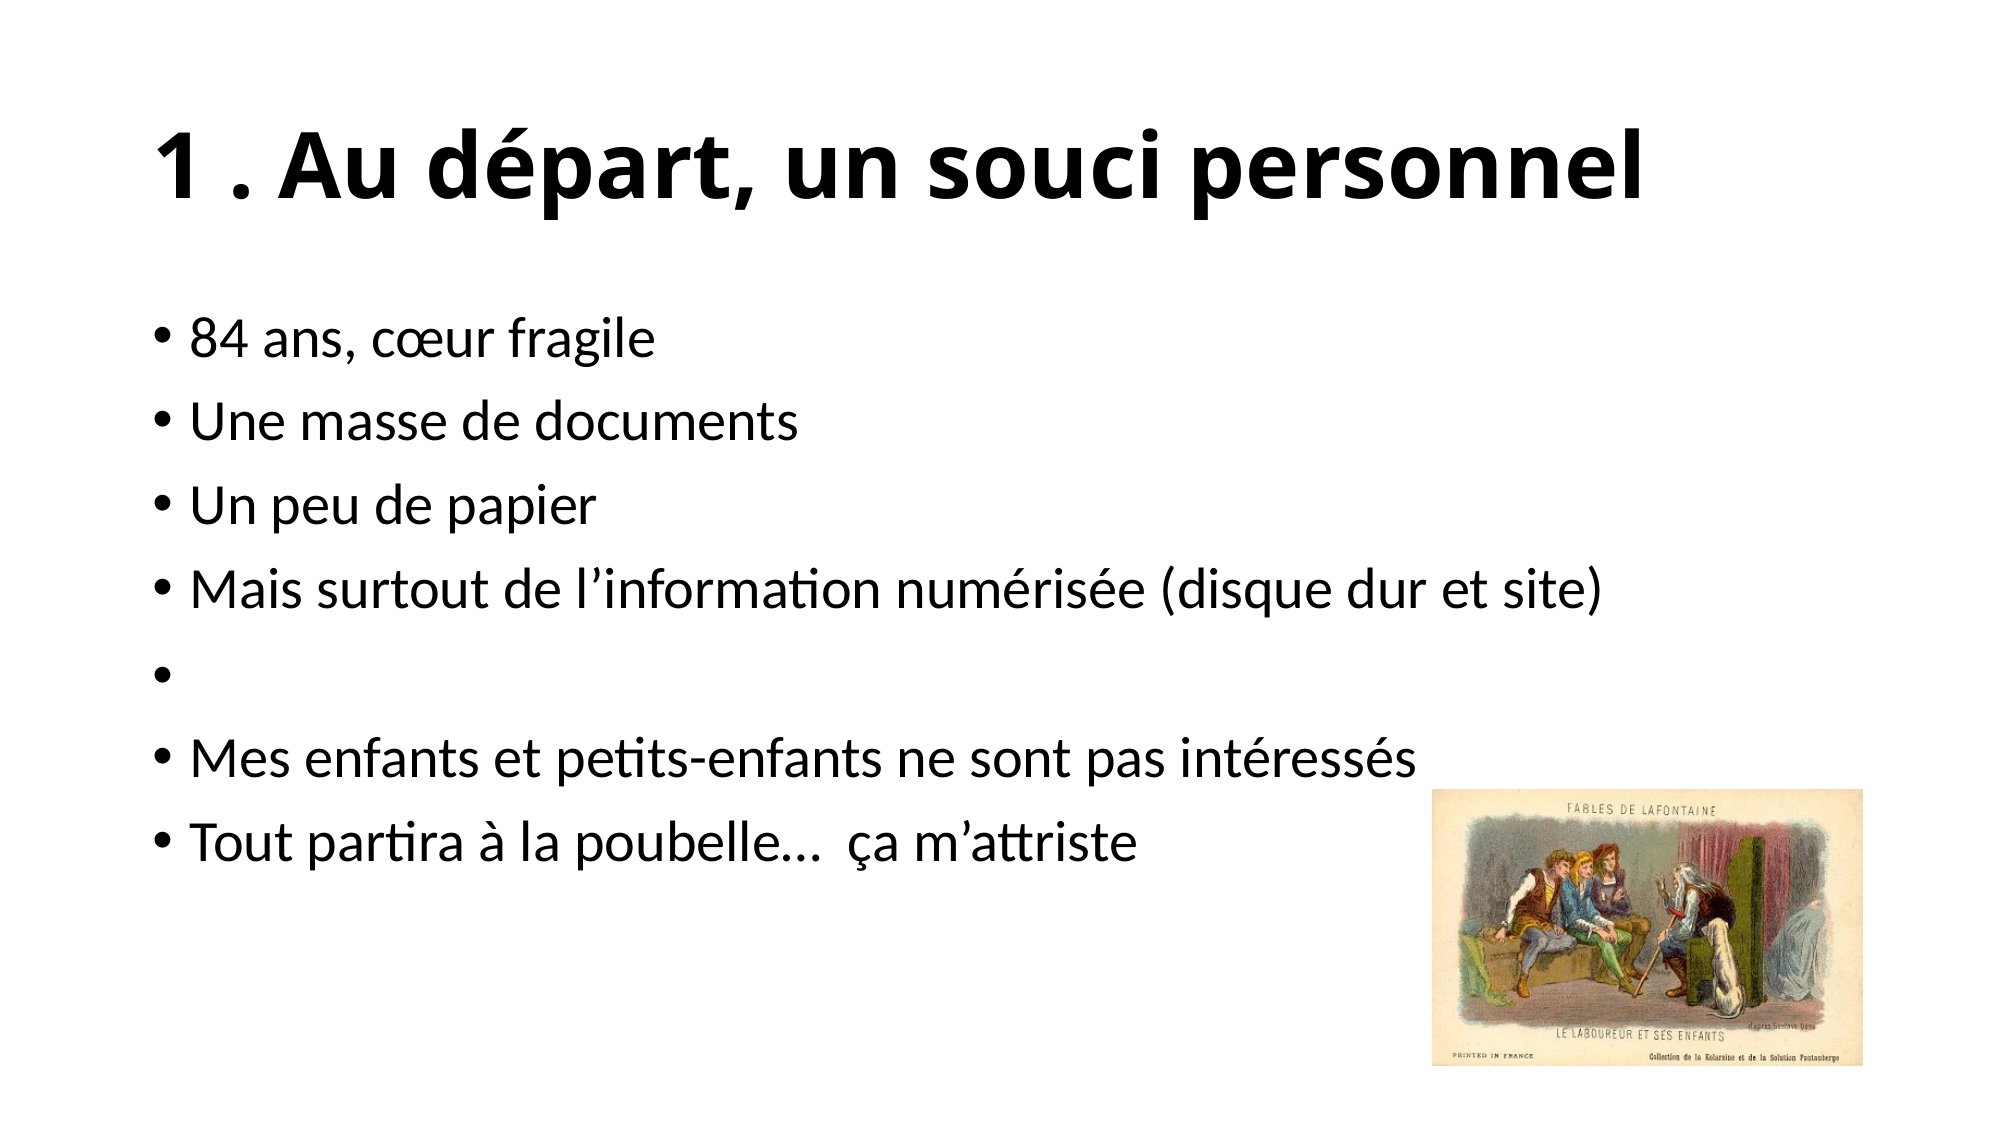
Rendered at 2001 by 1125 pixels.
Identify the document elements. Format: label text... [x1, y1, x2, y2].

title 1 . Au départ, un souci personnel [137, 59, 1863, 278]
list 84 ans, cœur fragile Une masse de documents Un peu de papier Mais surtout de l’information numérisée (disque dur et site) Mes enfants et petits-enfants ne sont pas intéressés Tout partira à la poubelle… ça m’attriste [137, 299, 1863, 1014]
picture [1432, 789, 1863, 1066]
